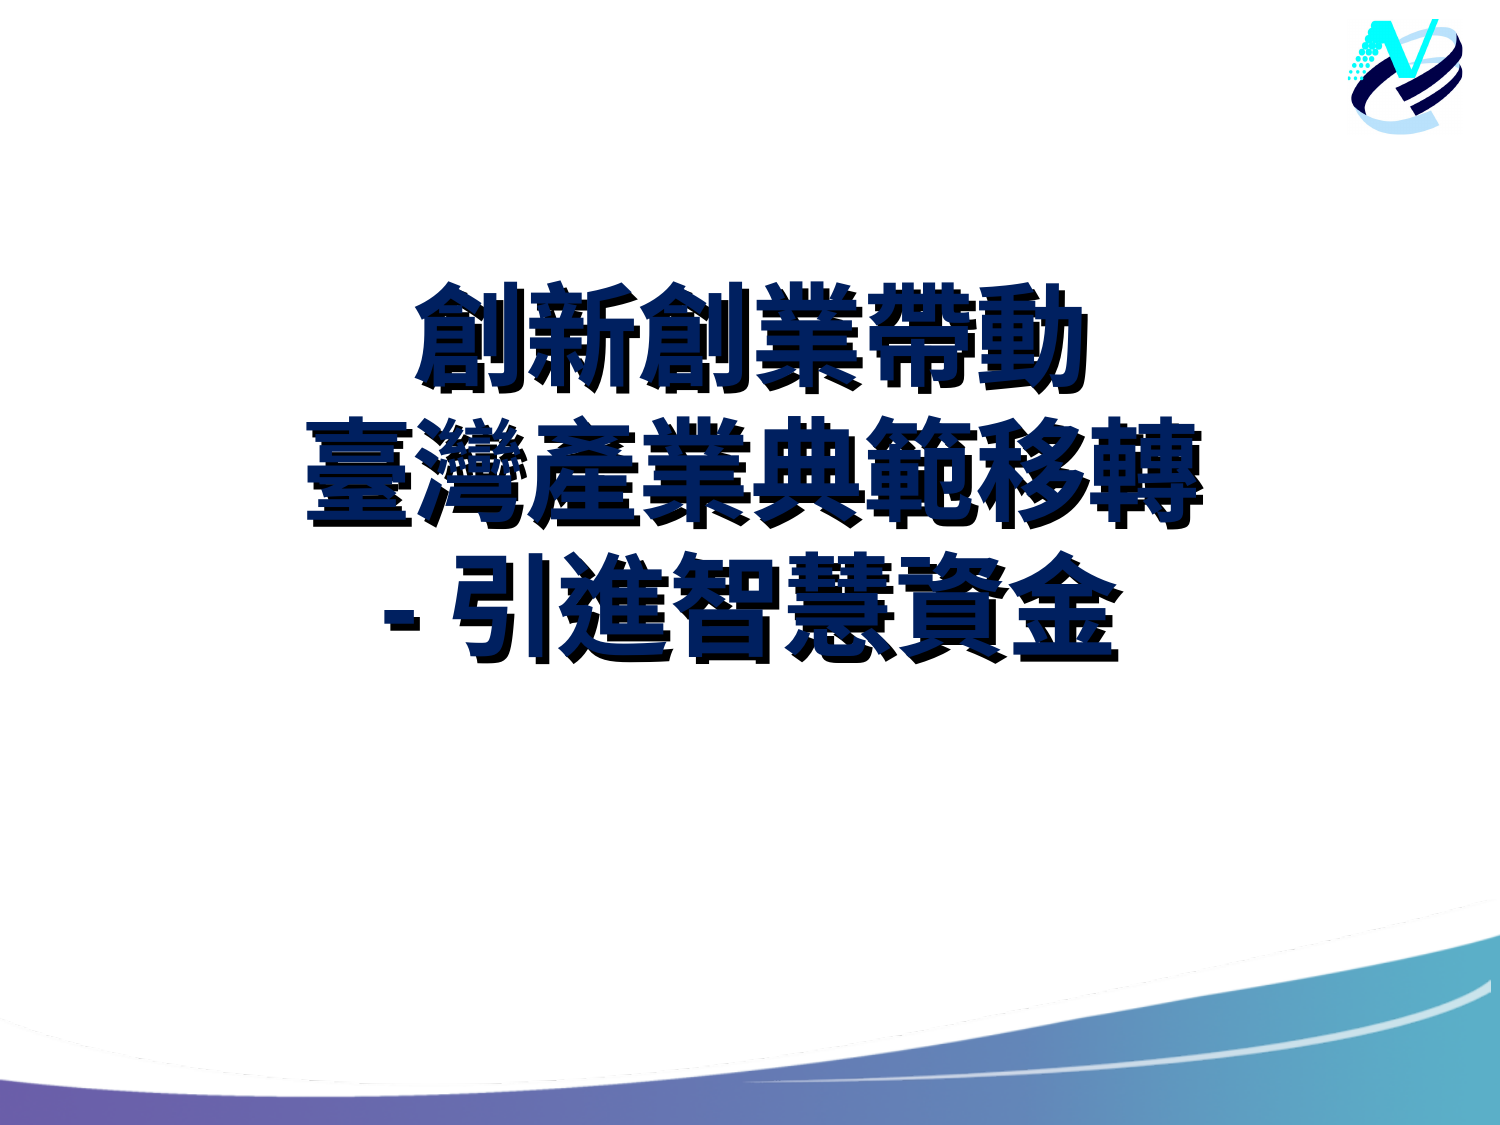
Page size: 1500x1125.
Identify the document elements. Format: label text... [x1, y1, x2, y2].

text_box 創新創業帶動 臺灣產業典範移轉 -引進智慧資金 [103, 232, 1397, 704]
text_box [306, 769, 1194, 1067]
